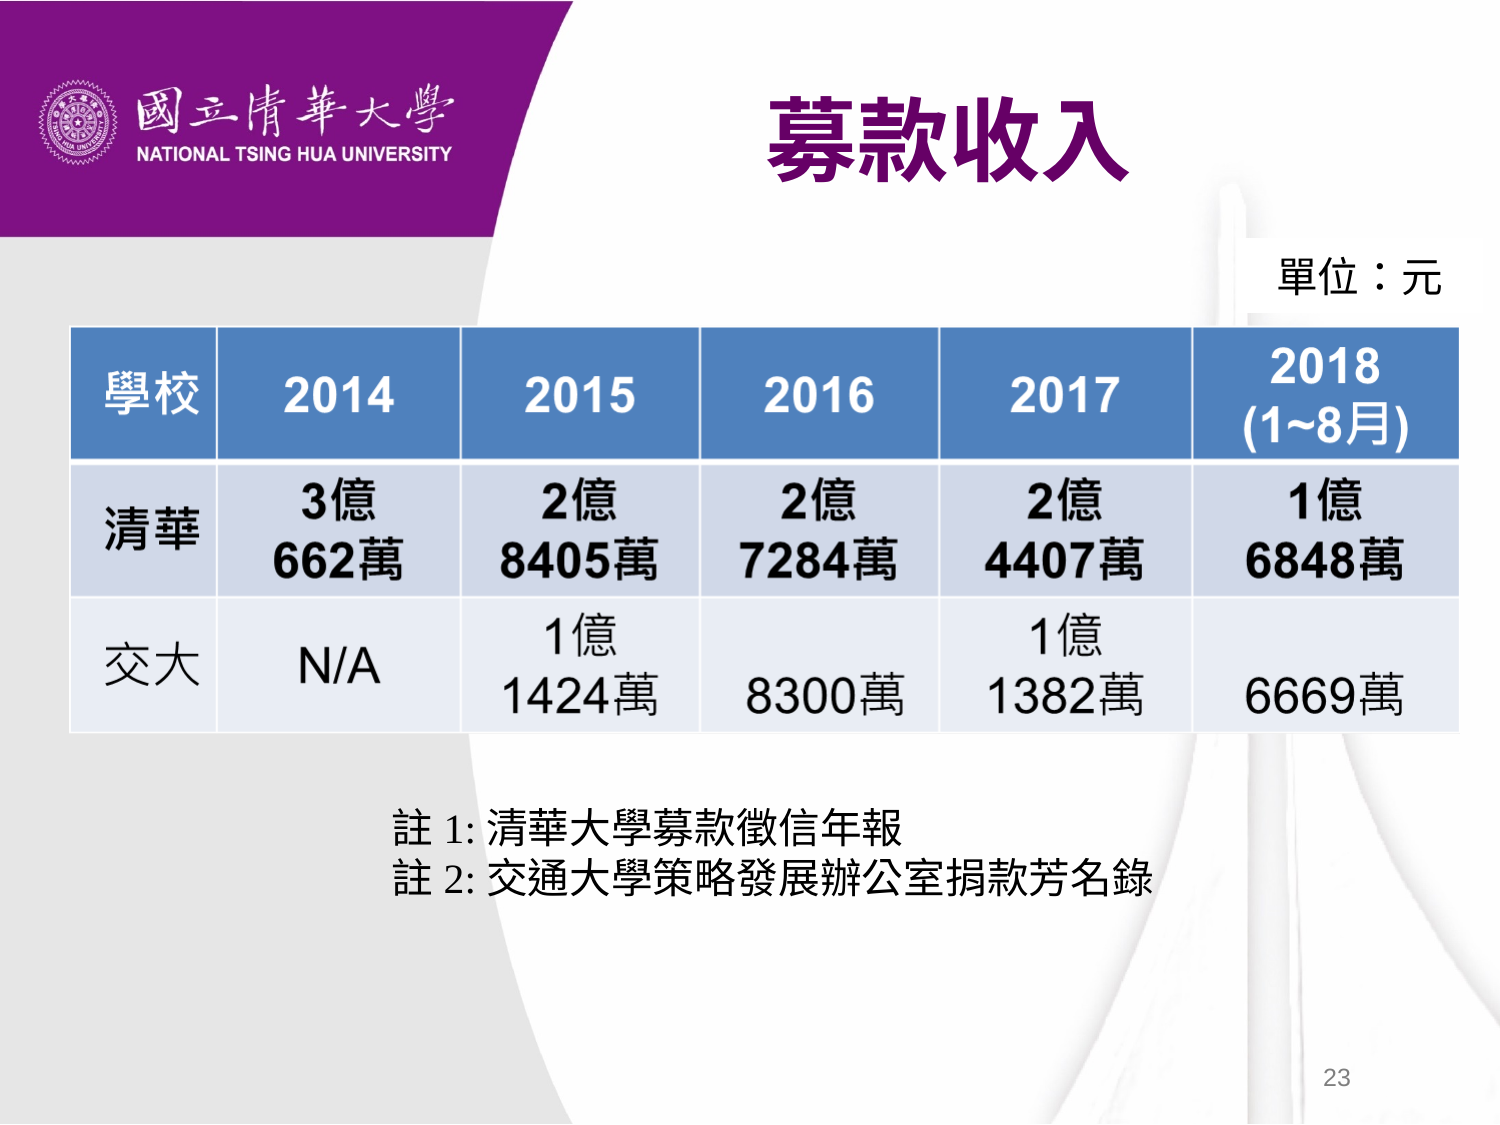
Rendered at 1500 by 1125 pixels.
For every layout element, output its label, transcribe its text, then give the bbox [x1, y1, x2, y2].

text_box [1308, 1050, 1426, 1103]
picture [69, 320, 1460, 757]
text_box 註1:清華大學募款徵信年報 註2:交通大學策略發展辦公室捐款芳名錄 [376, 794, 1379, 911]
title 募款收入 [631, 64, 1267, 282]
text_box 單位：元 [1237, 238, 1483, 313]
